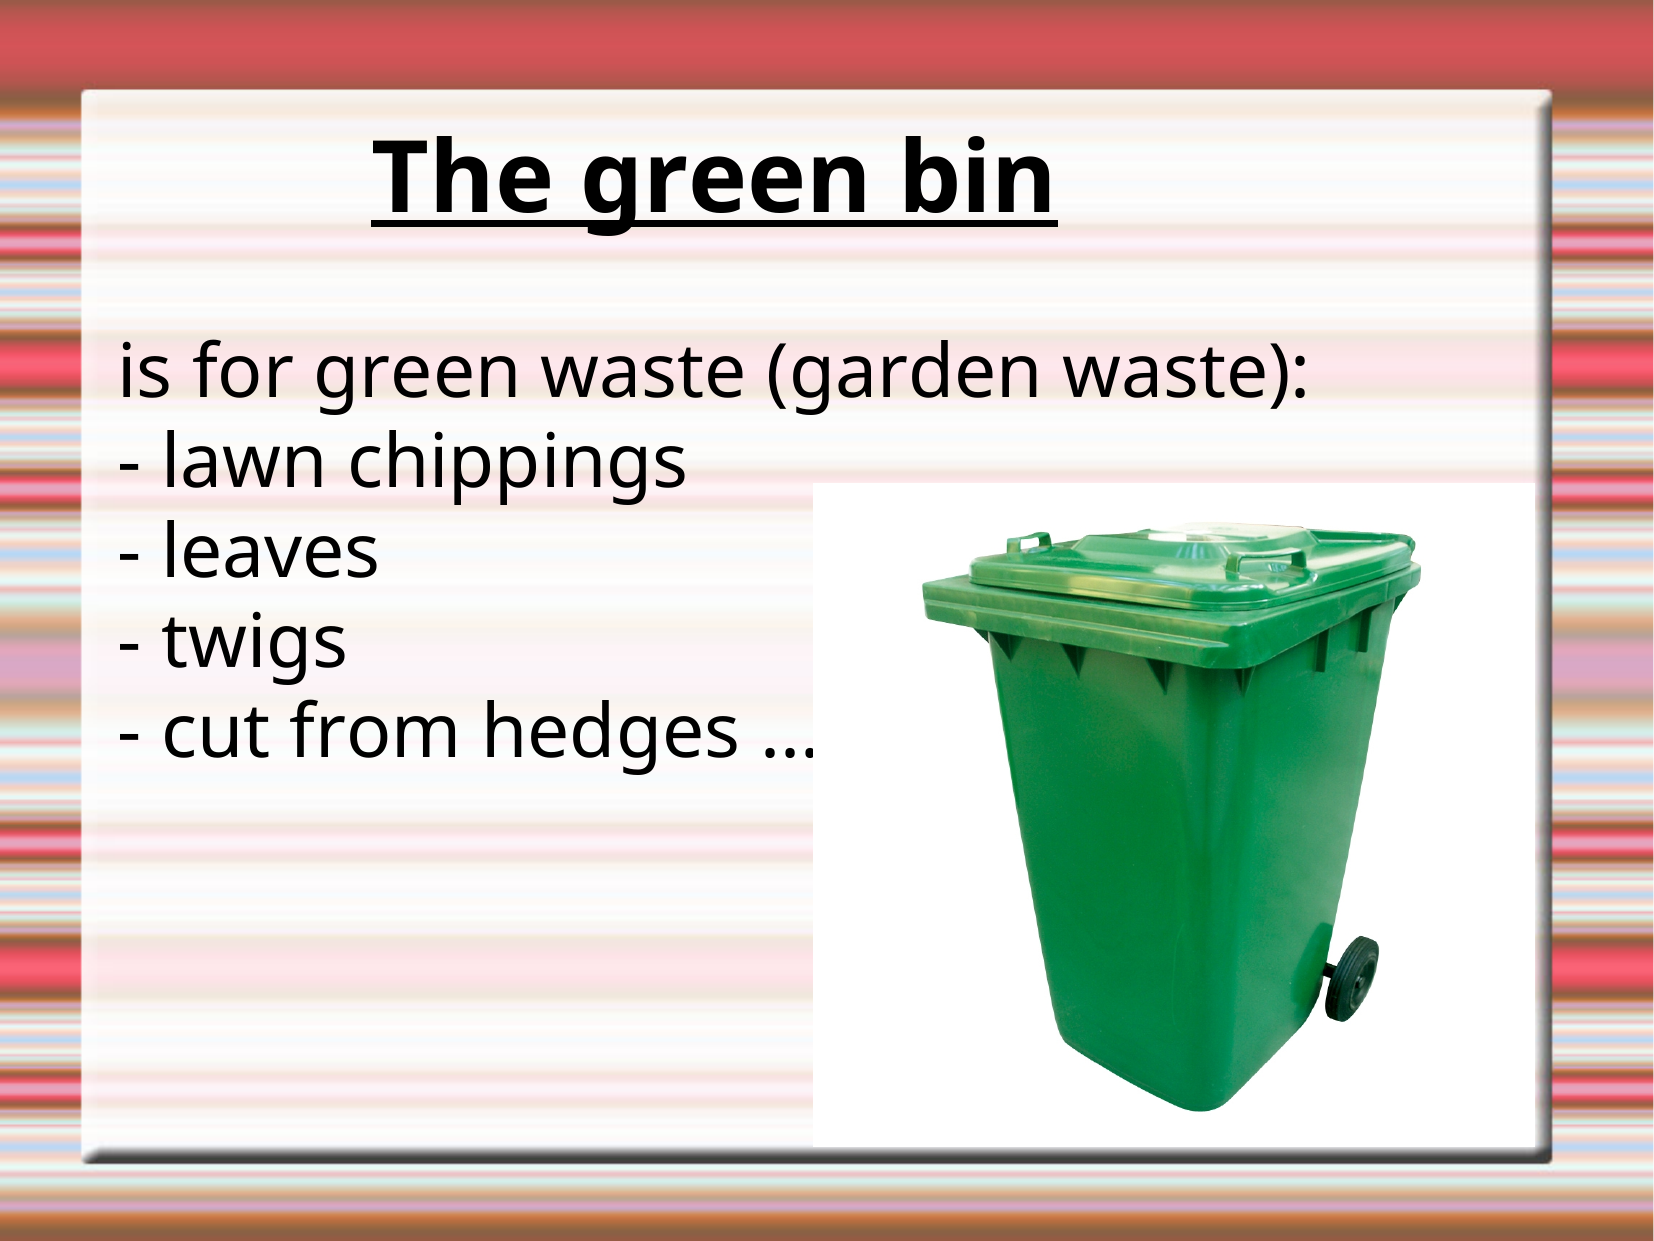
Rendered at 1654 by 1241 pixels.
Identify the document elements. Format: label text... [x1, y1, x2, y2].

subtitle The green bin is for green waste (garden waste): - lawn chippings - leaves - twigs - cut from hedges ... [117, 58, 1530, 826]
picture [813, 483, 1535, 1147]
